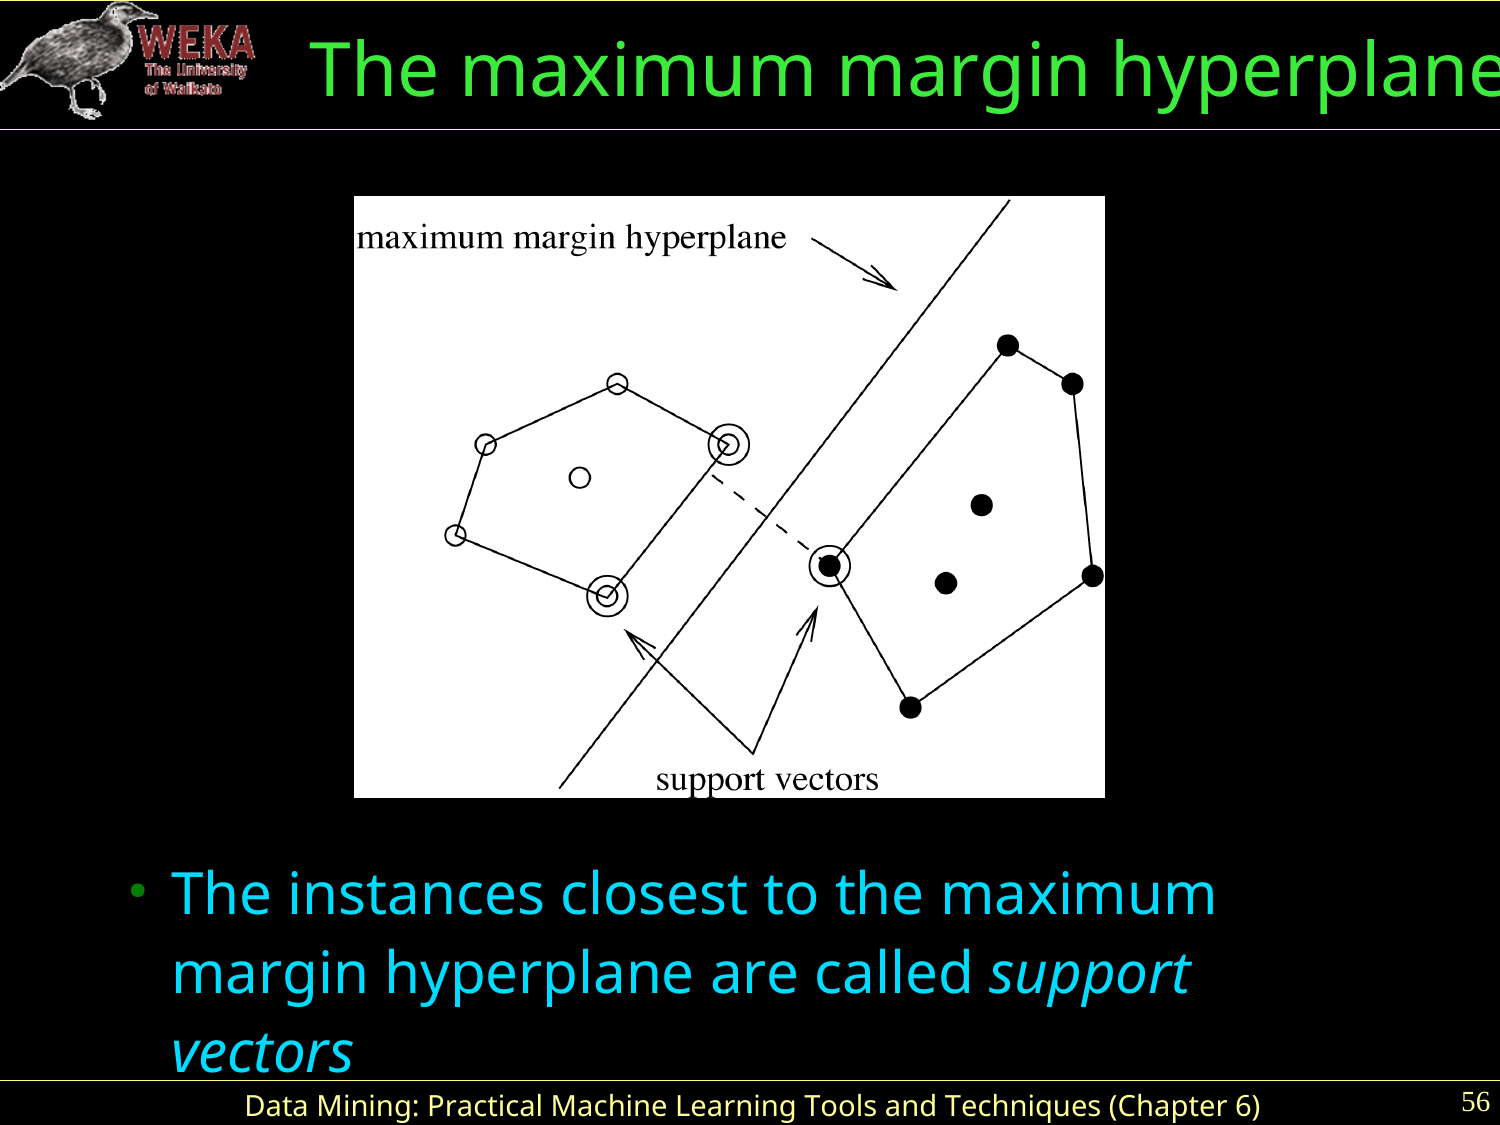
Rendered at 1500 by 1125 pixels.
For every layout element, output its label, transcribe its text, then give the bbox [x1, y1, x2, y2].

picture [354, 196, 1105, 798]
list The instances closest to the maximum margin hyperplane are called support vectors [113, 844, 1352, 991]
picture [0, 1, 266, 129]
title The maximum margin hyperplane [295, 0, 1500, 148]
